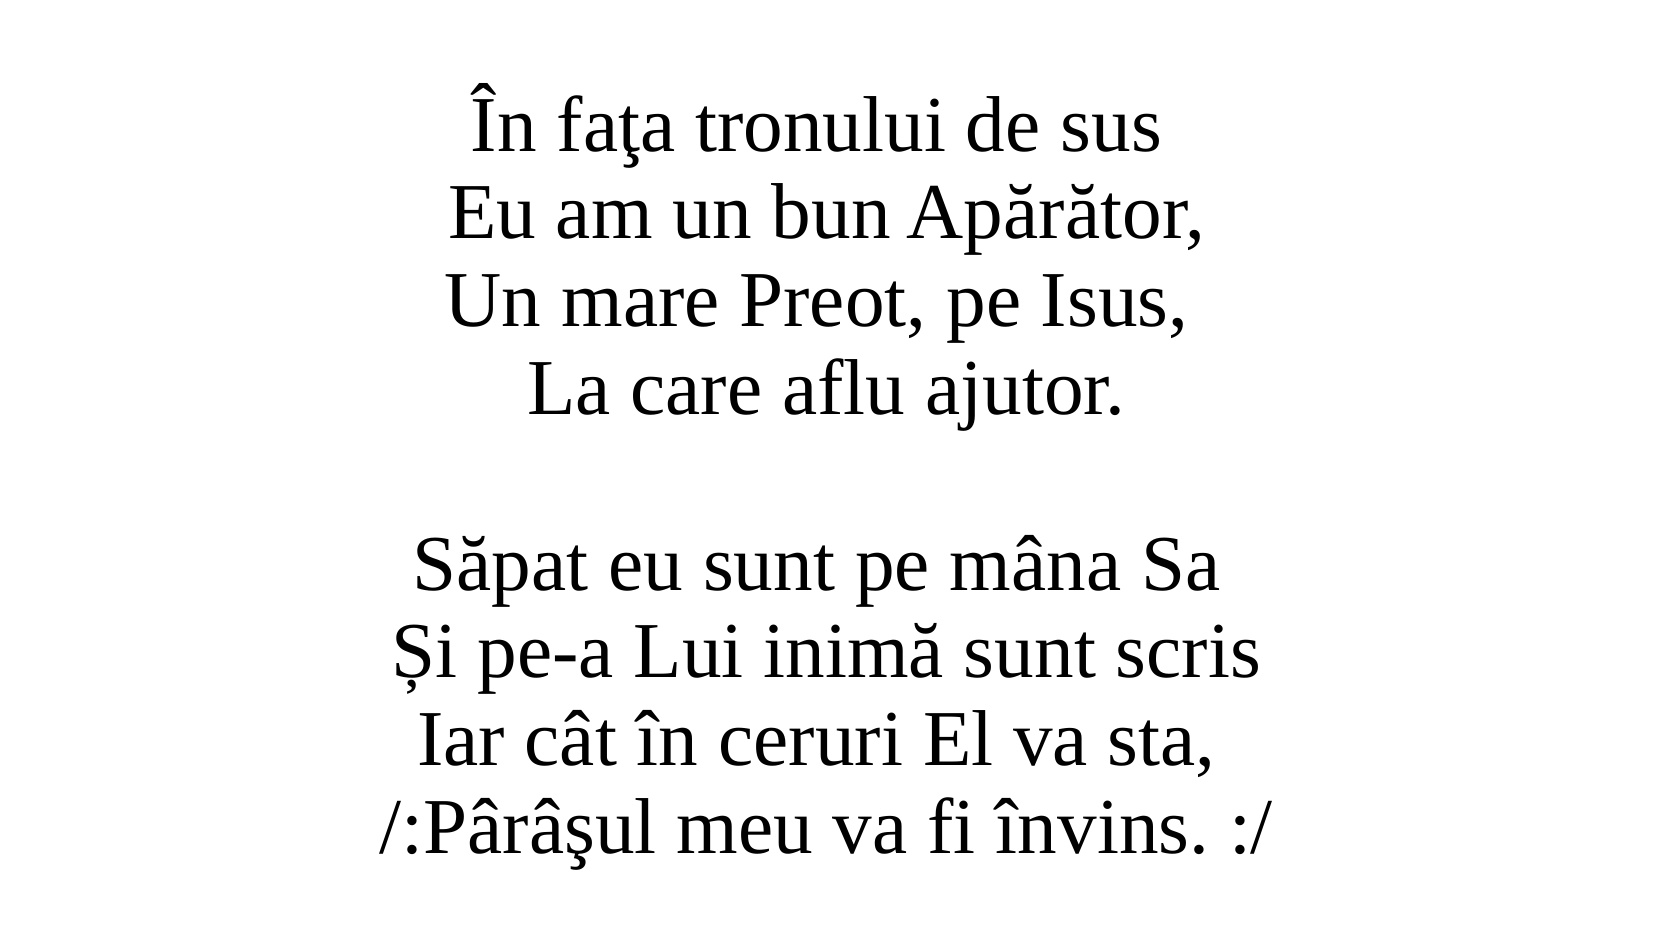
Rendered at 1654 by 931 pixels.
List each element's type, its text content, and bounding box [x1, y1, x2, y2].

subtitle În faţa tronului de sus Eu am un bun Apărător, Un mare Preot, pe Isus, La care aflu ajutor. Săpat eu sunt pe mâna Sa Și pe-a Lui inimă sunt scris Iar cât în ceruri El va sta, /:Pârâşul meu va fi învins. :/ [165, 80, 1489, 871]
